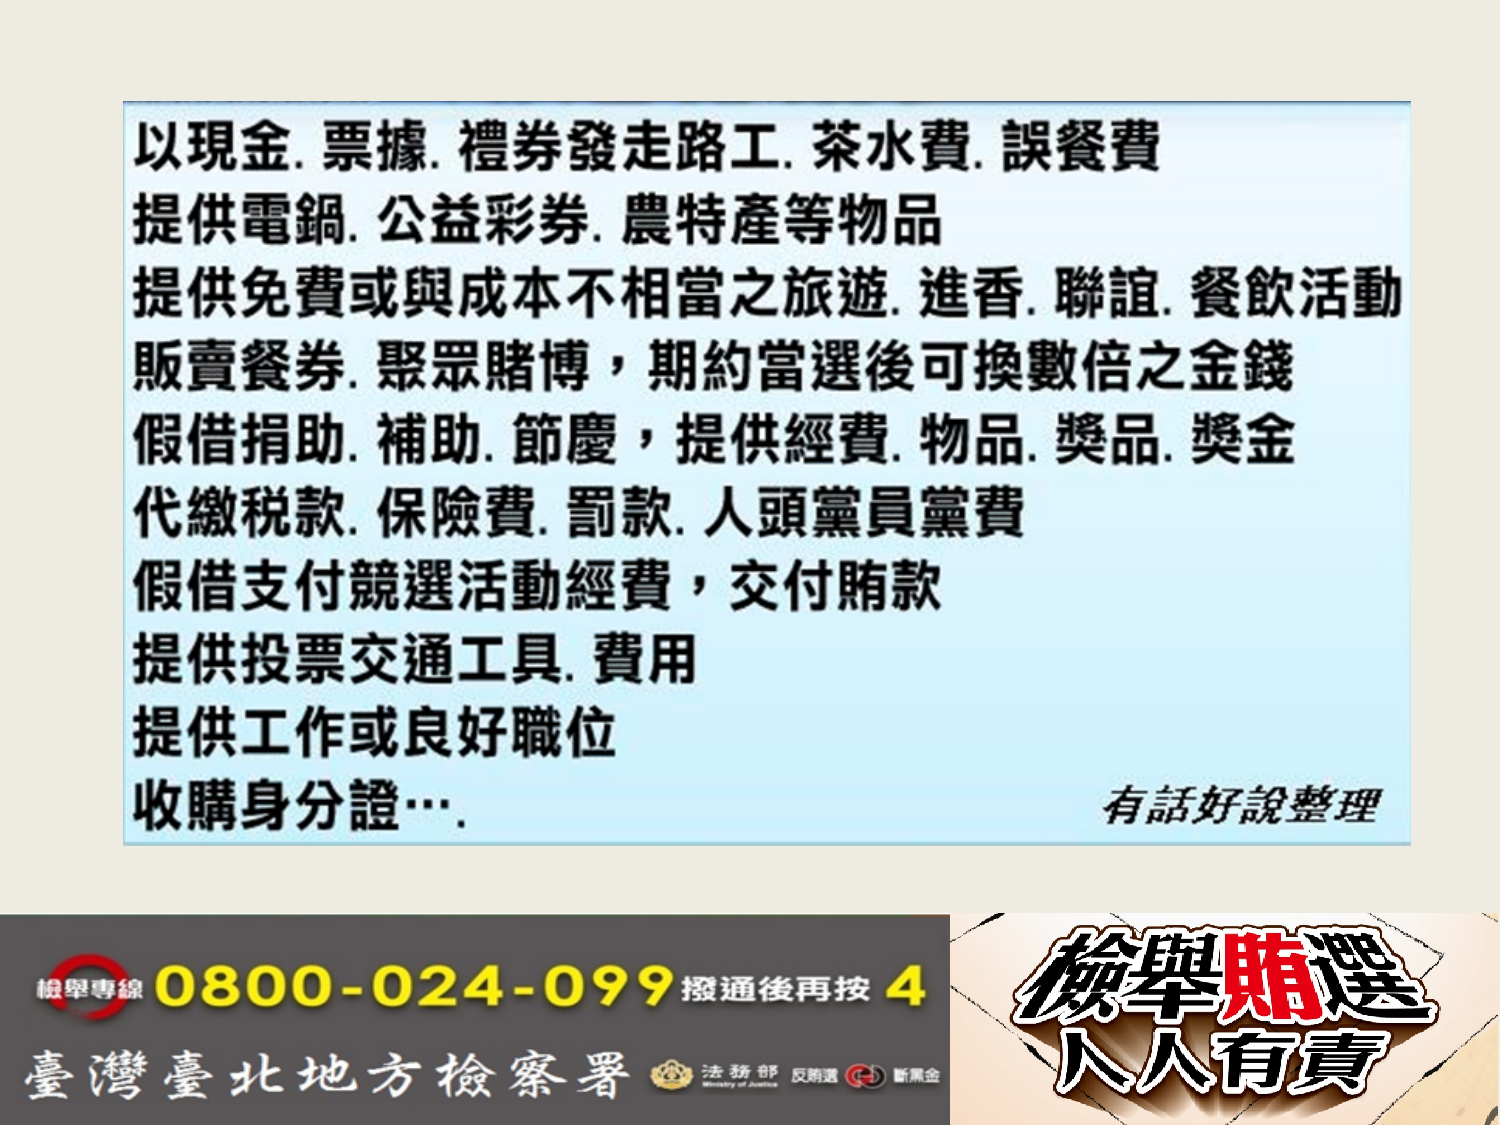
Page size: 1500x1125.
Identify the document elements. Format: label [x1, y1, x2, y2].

picture [123, 101, 1411, 847]
picture [0, 913, 1498, 1125]
